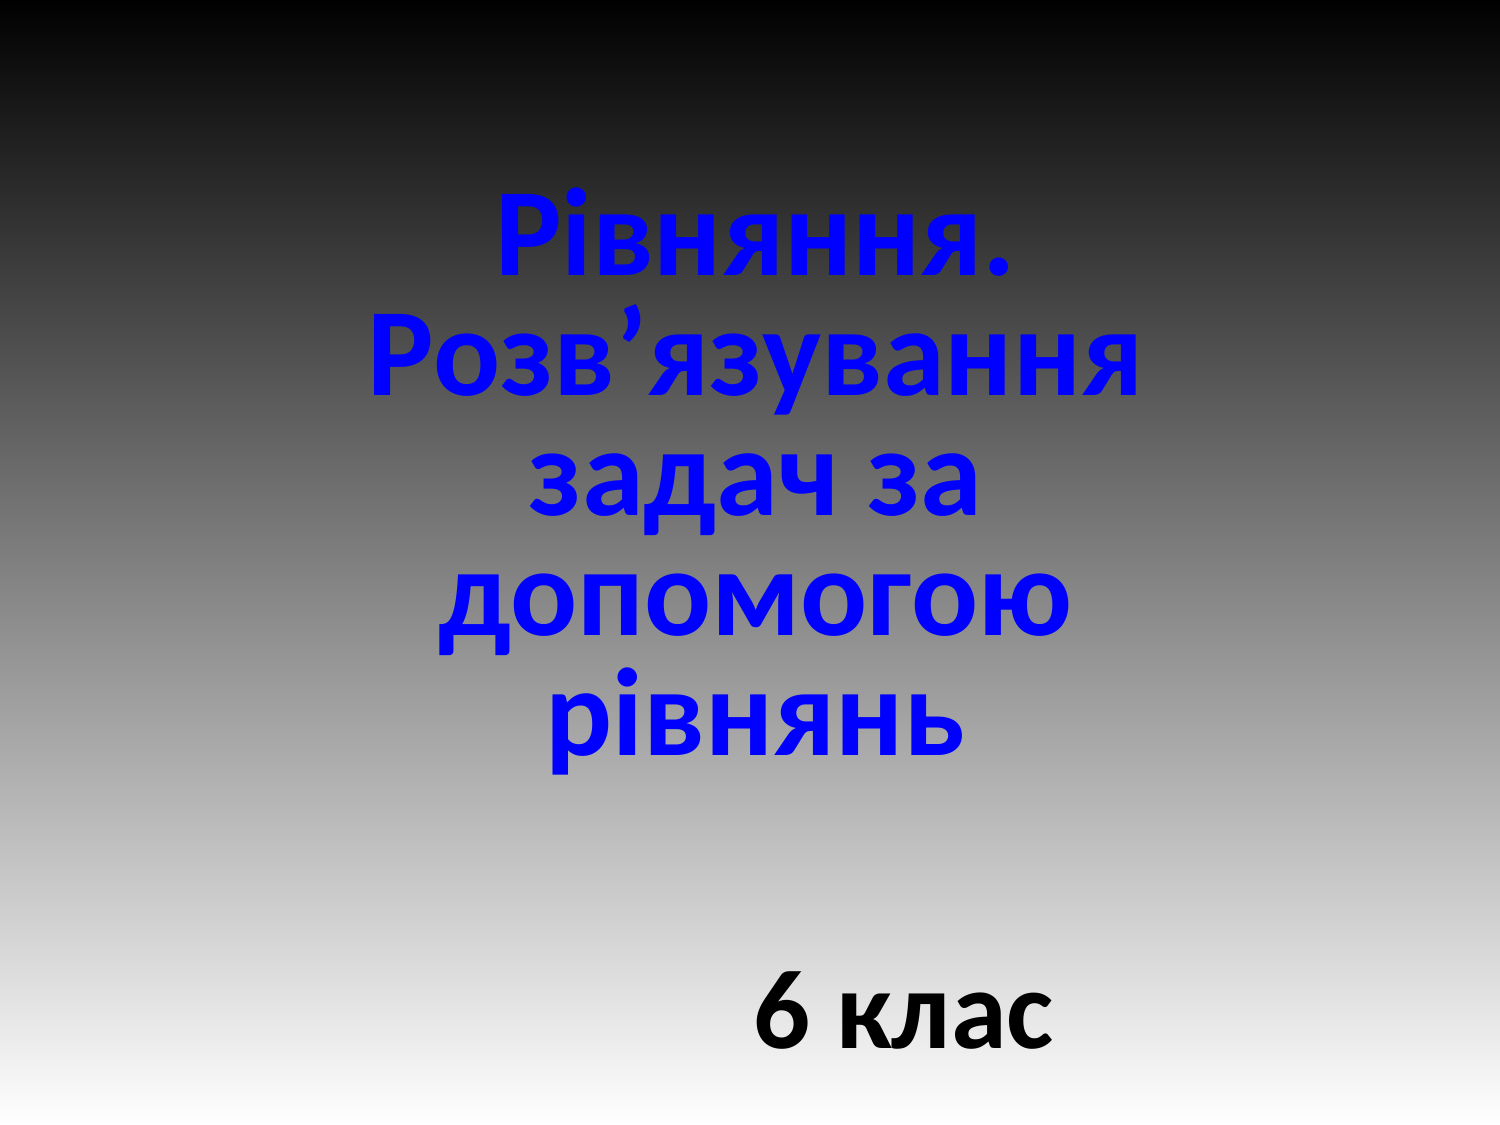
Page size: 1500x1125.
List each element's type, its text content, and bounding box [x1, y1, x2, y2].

title Рівняння. Розв’язування задач за допомогою рівнянь [212, 172, 1300, 414]
text_box 6 клас [305, 928, 1070, 1079]
